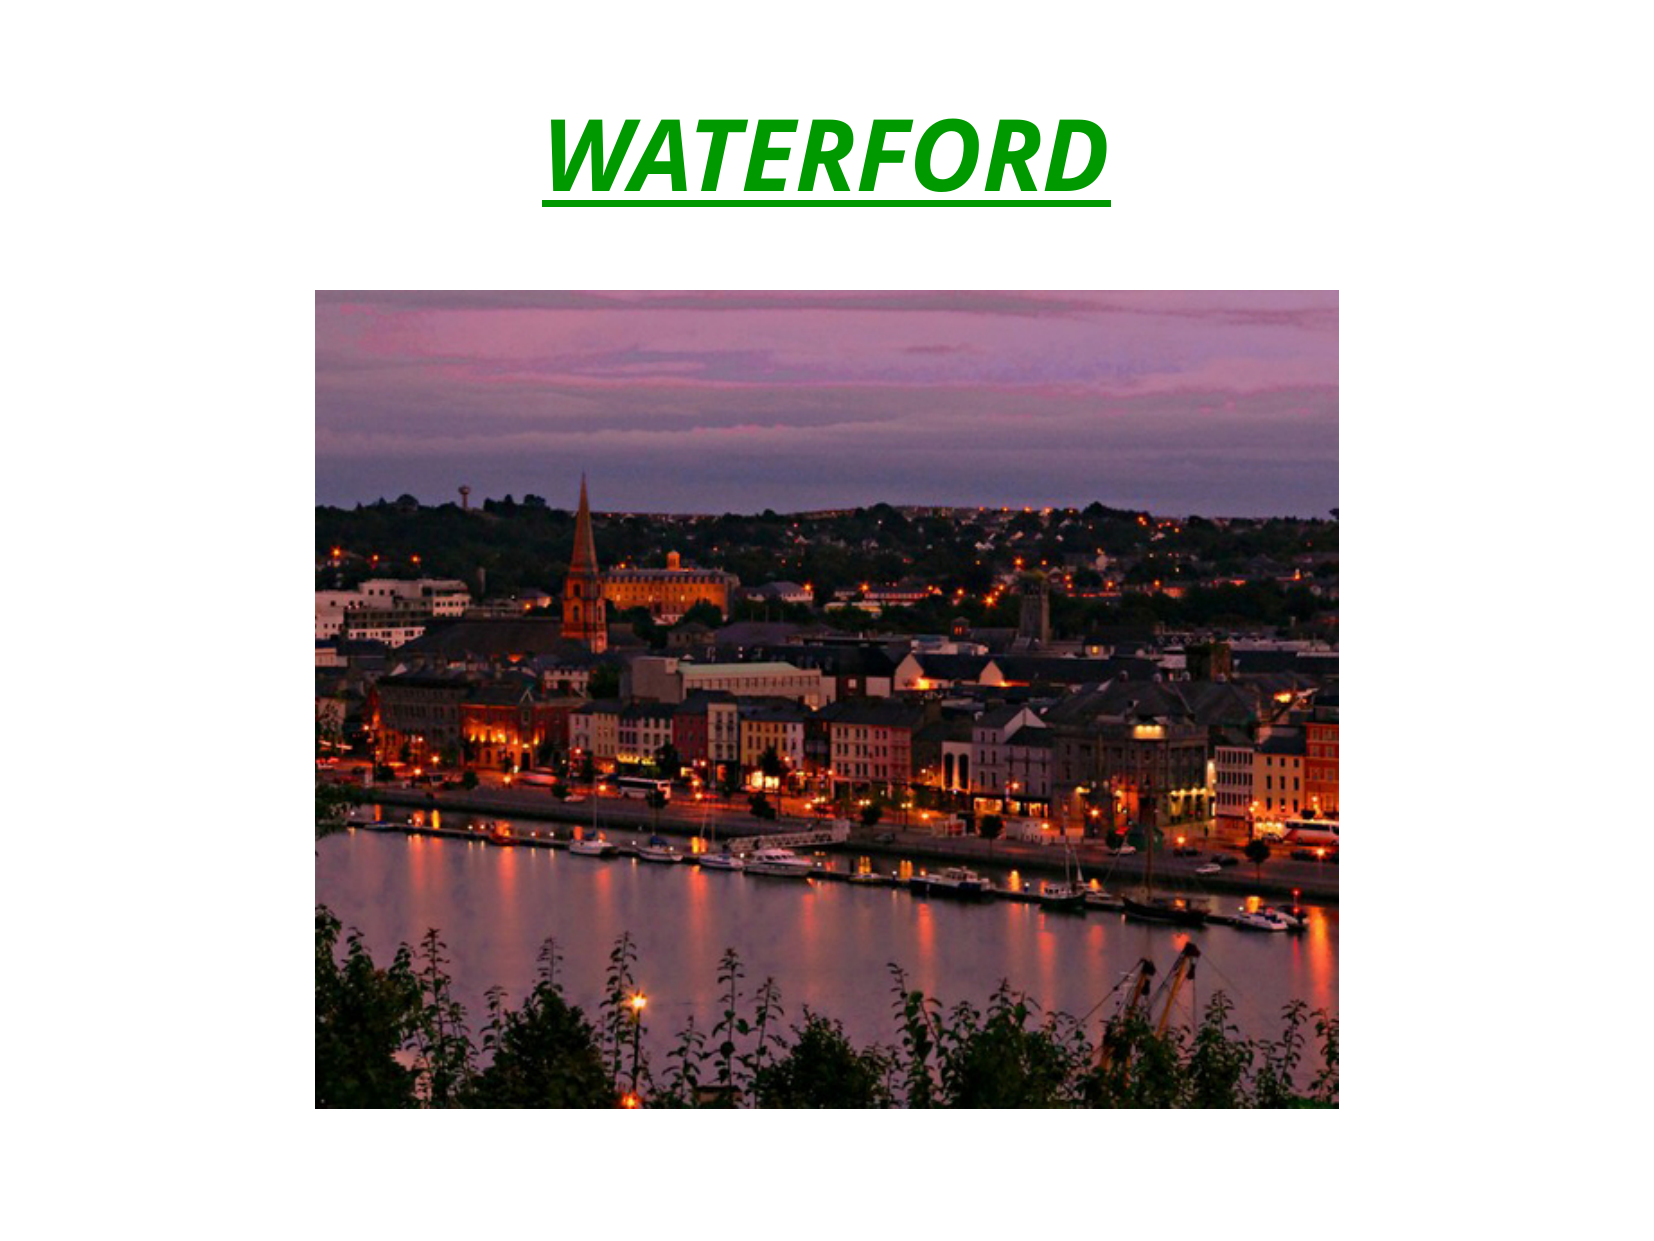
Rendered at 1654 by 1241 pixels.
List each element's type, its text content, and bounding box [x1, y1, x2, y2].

picture [315, 290, 1339, 1109]
title WATERFORD [82, 49, 1571, 257]
